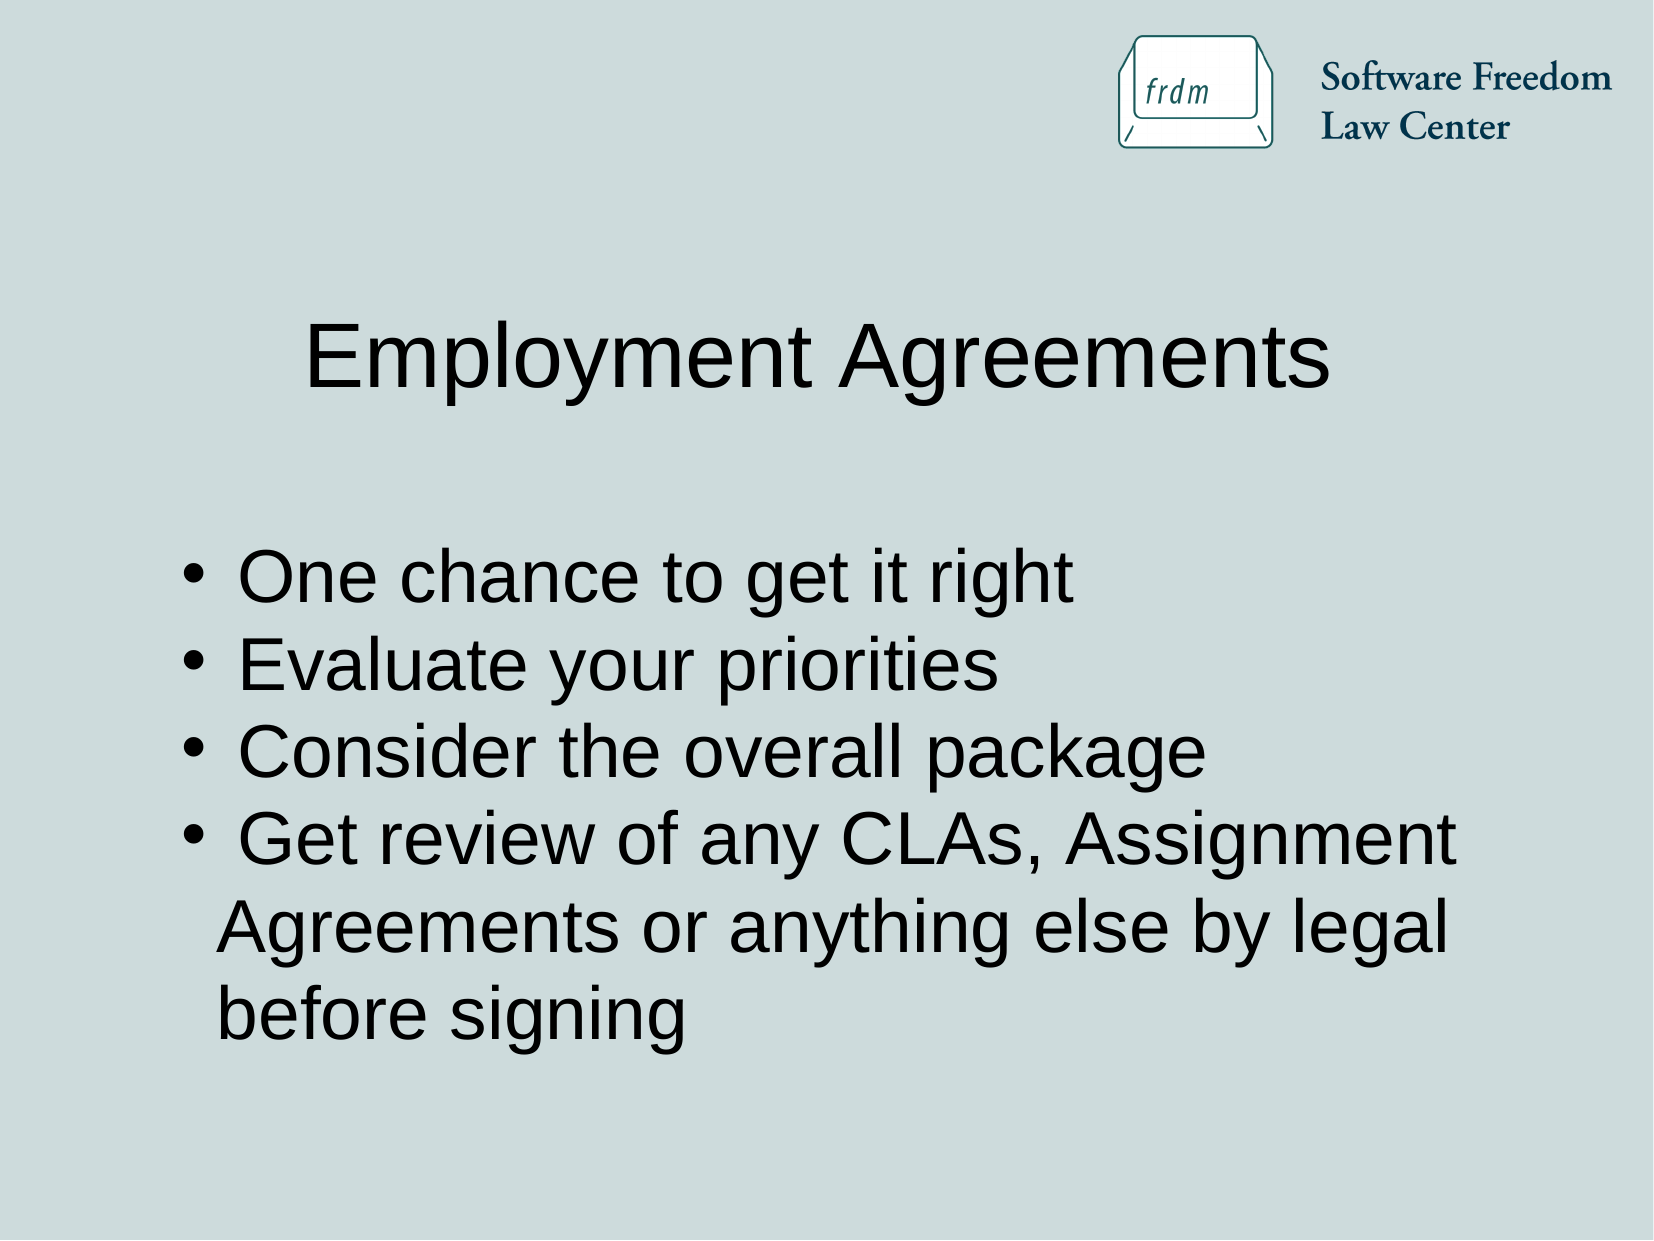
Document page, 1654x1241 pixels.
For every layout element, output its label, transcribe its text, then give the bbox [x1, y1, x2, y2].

title Employment Agreements [75, 257, 1563, 451]
list One chance to get it right Evaluate your priorities Consider the overall package Get review of any CLAs, Assignment Agreements or anything else by legal before signing [75, 531, 1576, 1088]
picture [1118, 35, 1613, 151]
